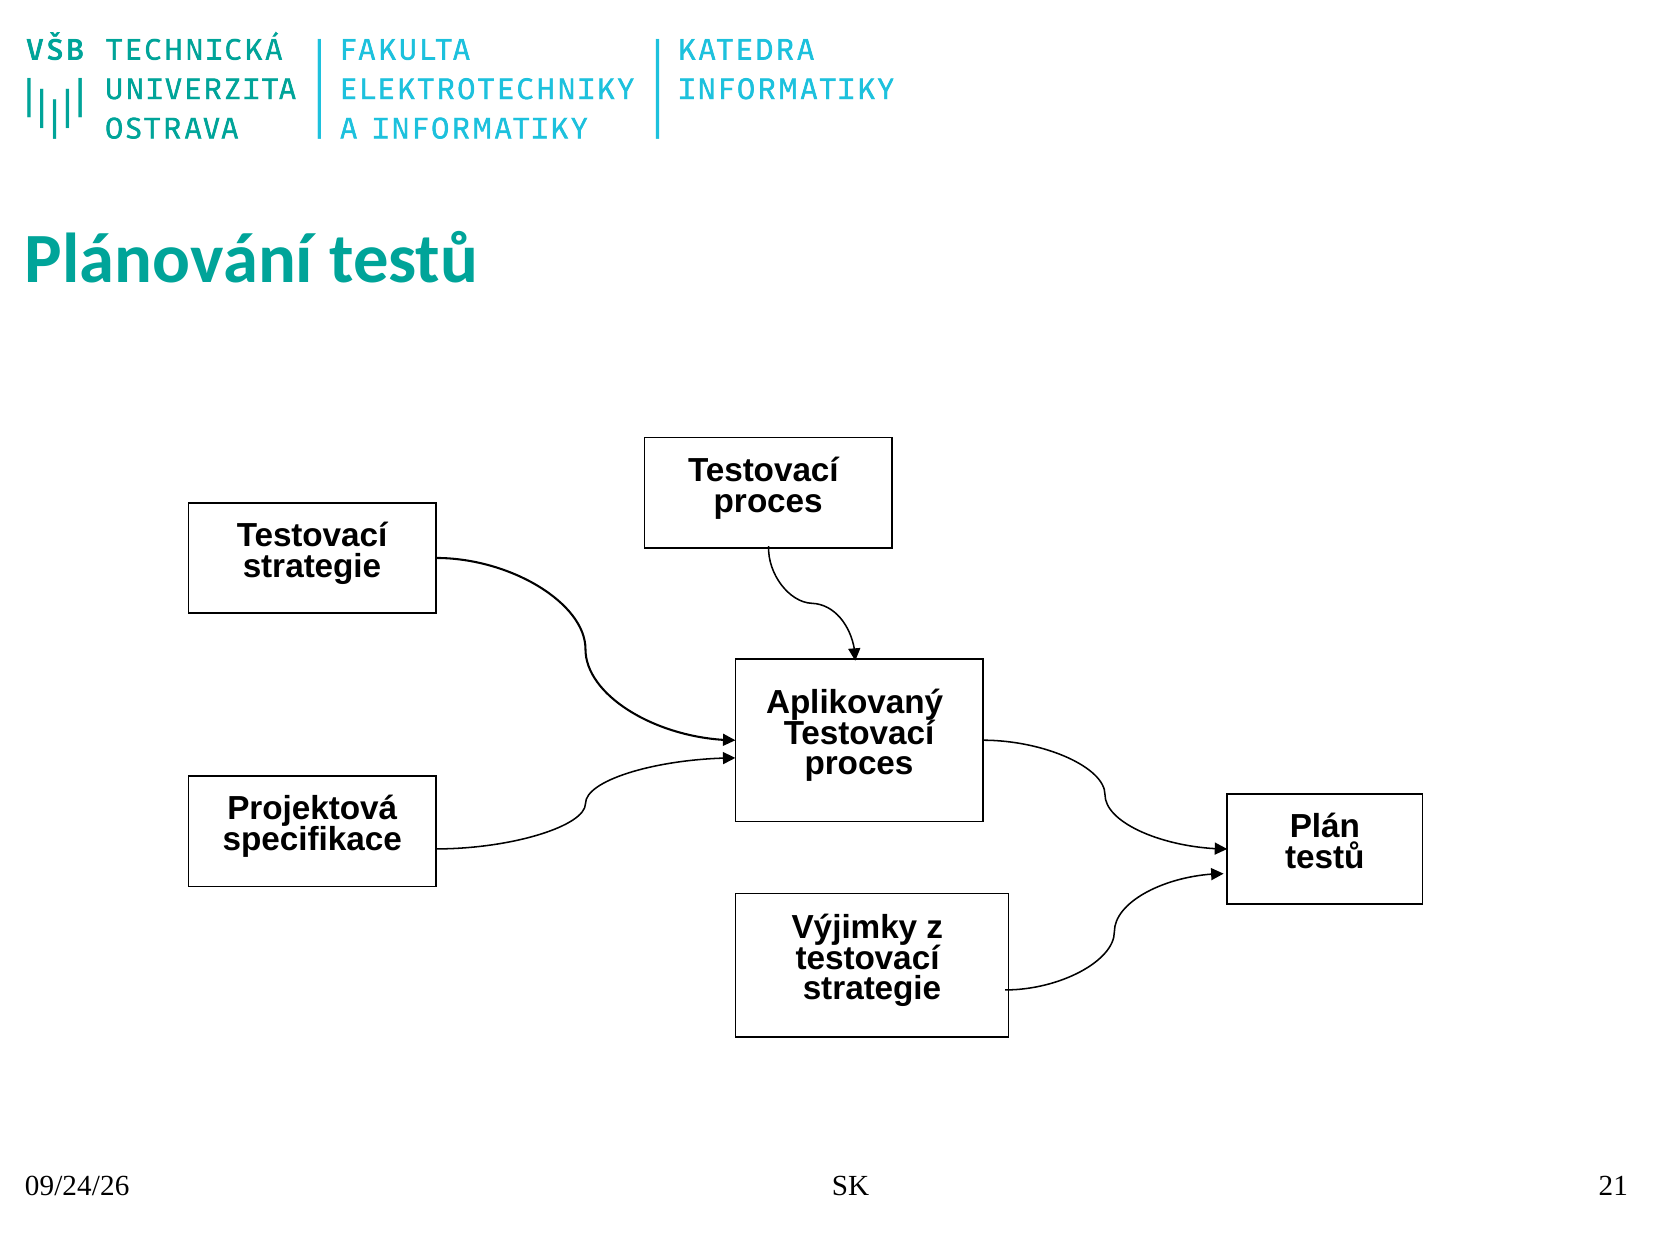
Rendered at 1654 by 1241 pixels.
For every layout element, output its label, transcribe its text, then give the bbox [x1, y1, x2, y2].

text_box Testovací strategie [189, 503, 436, 613]
text_box Aplikovaný Testovací proces [735, 659, 983, 821]
text_box Testovací proces [644, 438, 892, 548]
text_box Plán testů [1227, 794, 1423, 904]
text_box Projektová specifikace [189, 776, 436, 886]
title Plánování testů [24, 169, 1629, 300]
text_box Výjimky z testovací strategie [735, 894, 1009, 1037]
picture [26, 31, 894, 139]
